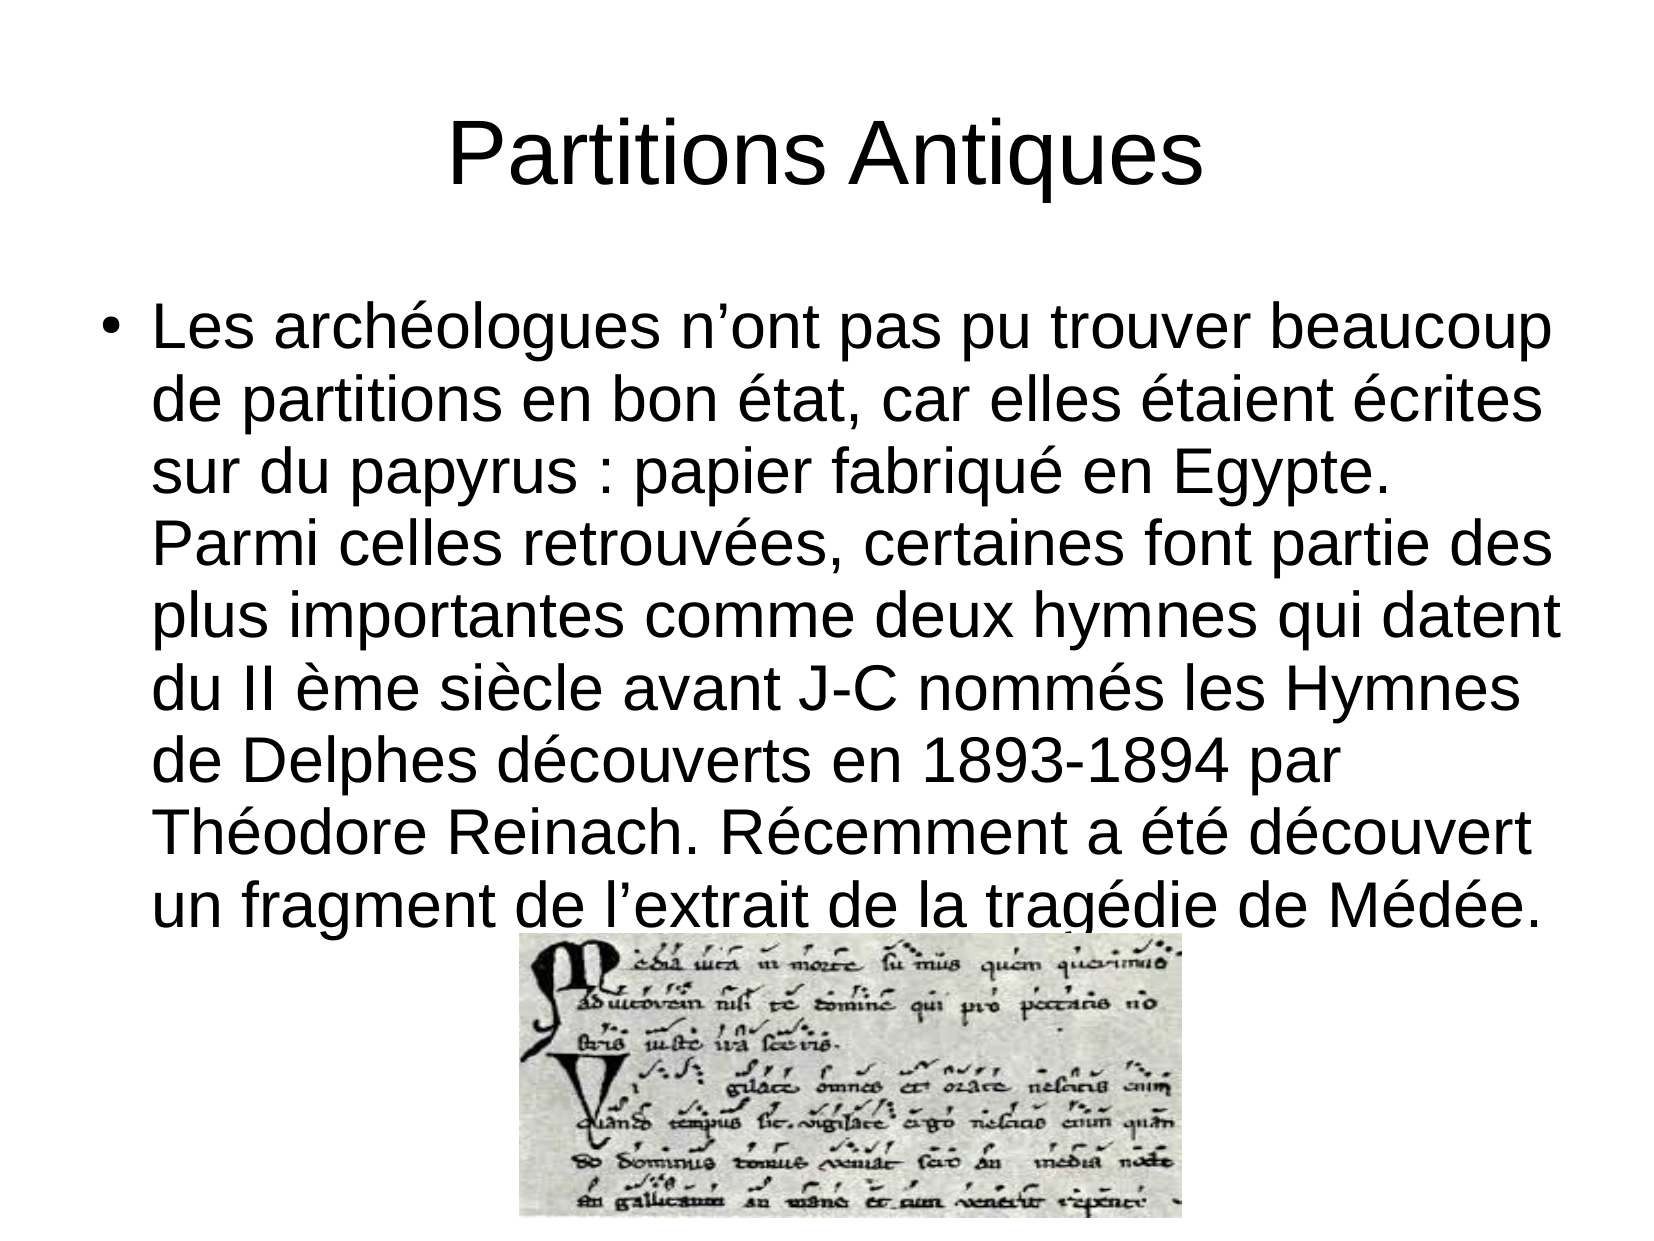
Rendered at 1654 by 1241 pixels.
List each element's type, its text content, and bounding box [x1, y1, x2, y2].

list Les archéologues n’ont pas pu trouver beaucoup de partitions en bon état, car elles étaient écrites sur du papyrus : papier fabriqué en Egypte. Parmi celles retrouvées, certaines font partie des plus importantes comme deux hymnes qui datent du II ème siècle avant J-C nommés les Hymnes de Delphes découverts en 1893-1894 par Théodore Reinach. Récemment a été découvert un fragment de l’extrait de la tragédie de Médée. [82, 290, 1571, 1010]
title Partitions Antiques [82, 49, 1571, 257]
picture [519, 933, 1182, 1218]
